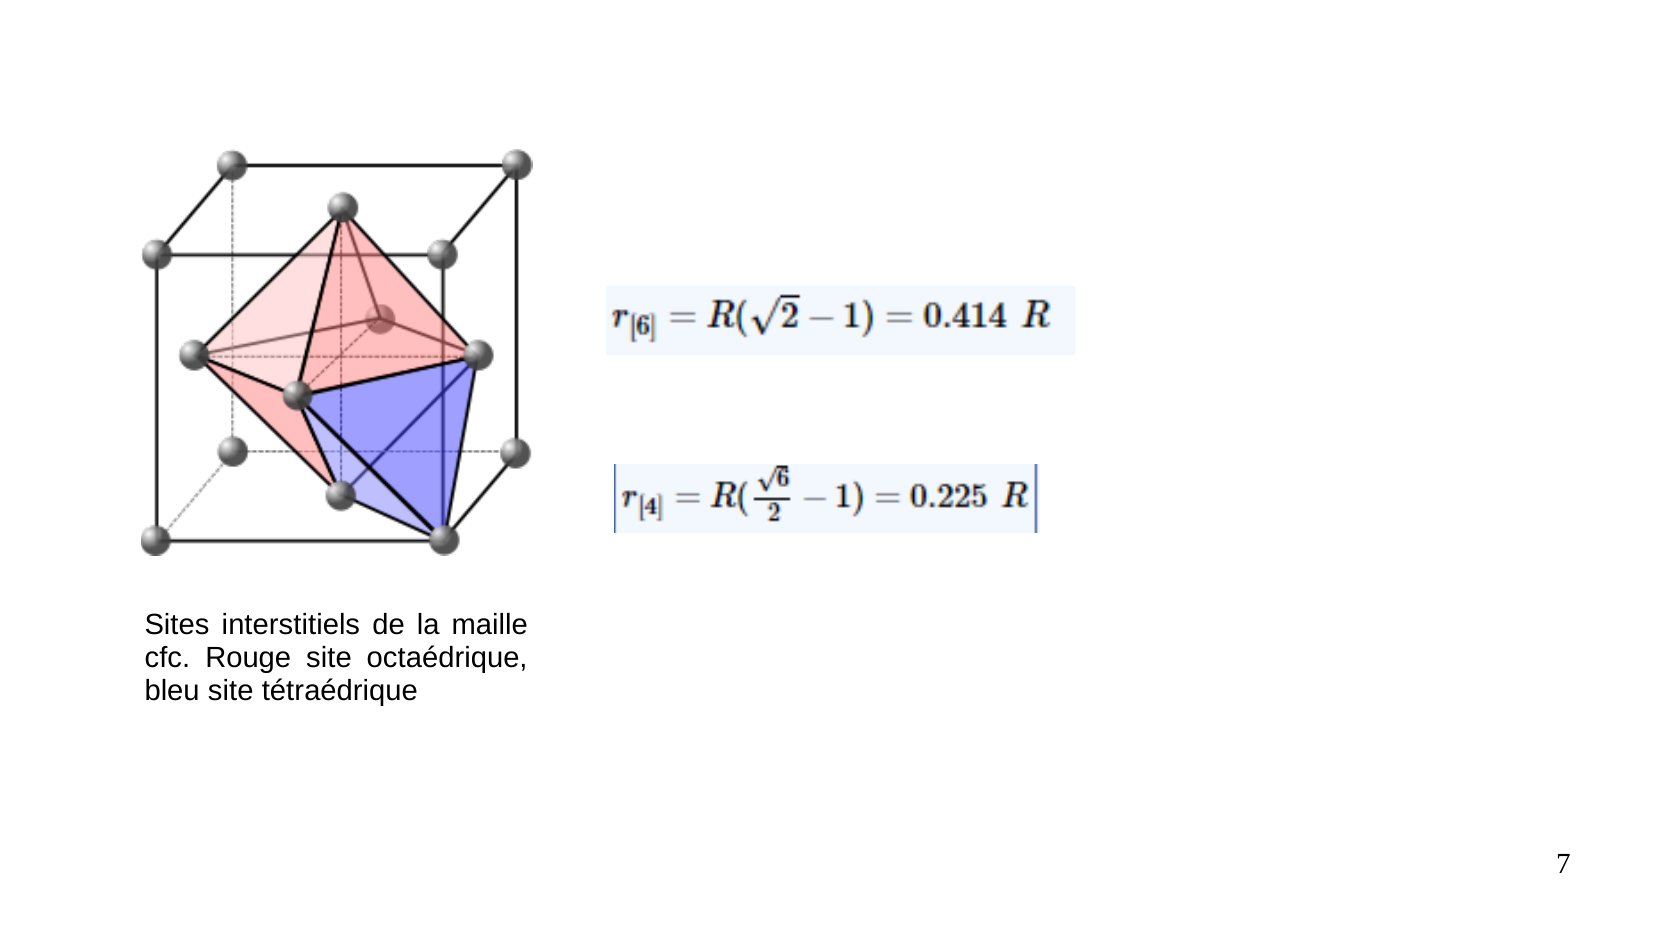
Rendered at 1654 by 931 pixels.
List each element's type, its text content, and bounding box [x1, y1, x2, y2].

picture [141, 148, 533, 556]
picture [614, 464, 1040, 533]
text_box Sites interstitiels de la maille cfc. Rouge site octaédrique, bleu site tétraédrique [129, 600, 544, 780]
picture [606, 286, 1075, 355]
